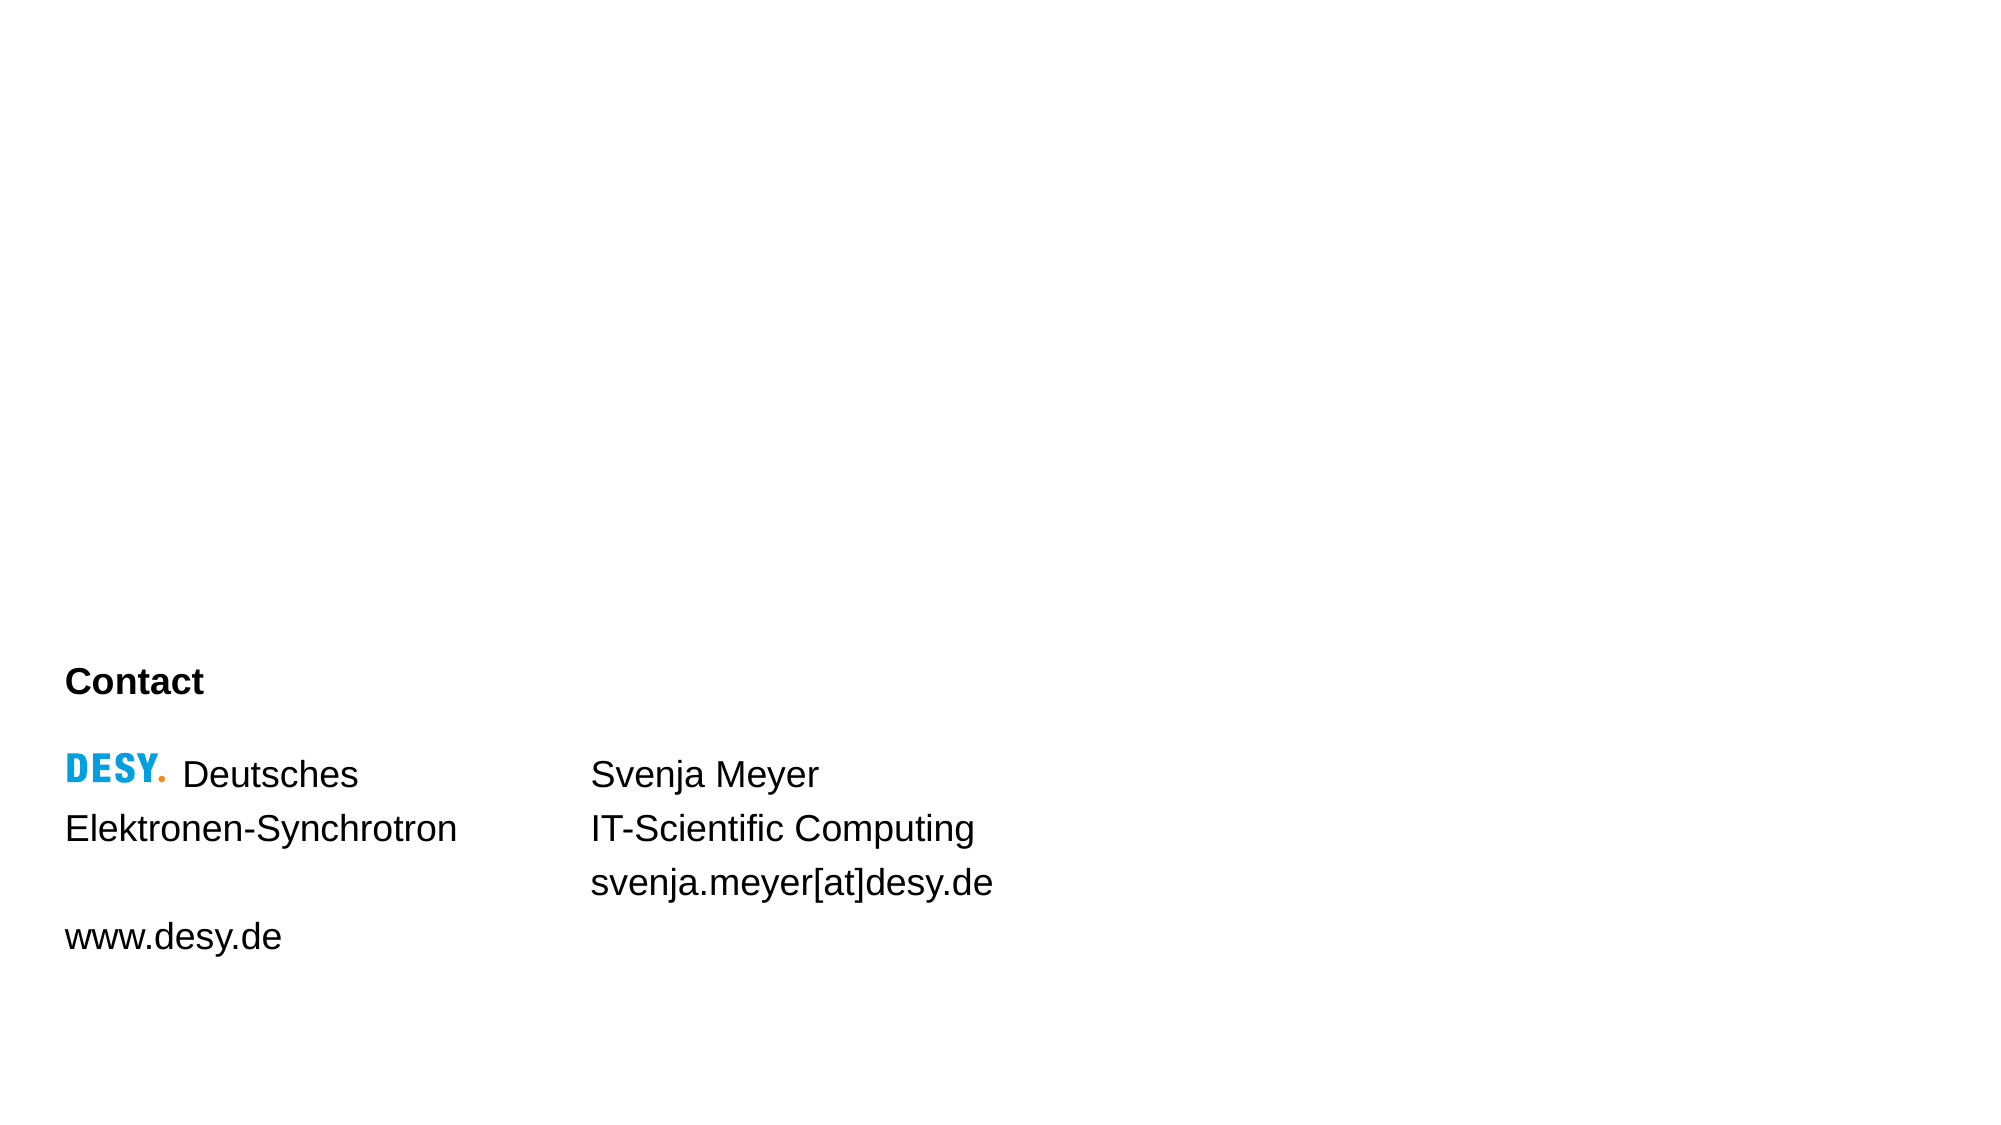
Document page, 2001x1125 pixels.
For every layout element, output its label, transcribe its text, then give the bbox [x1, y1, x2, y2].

list Svenja Meyer IT-Scientific Computing svenja.meyer[at]desy.de [590, 740, 1436, 1053]
